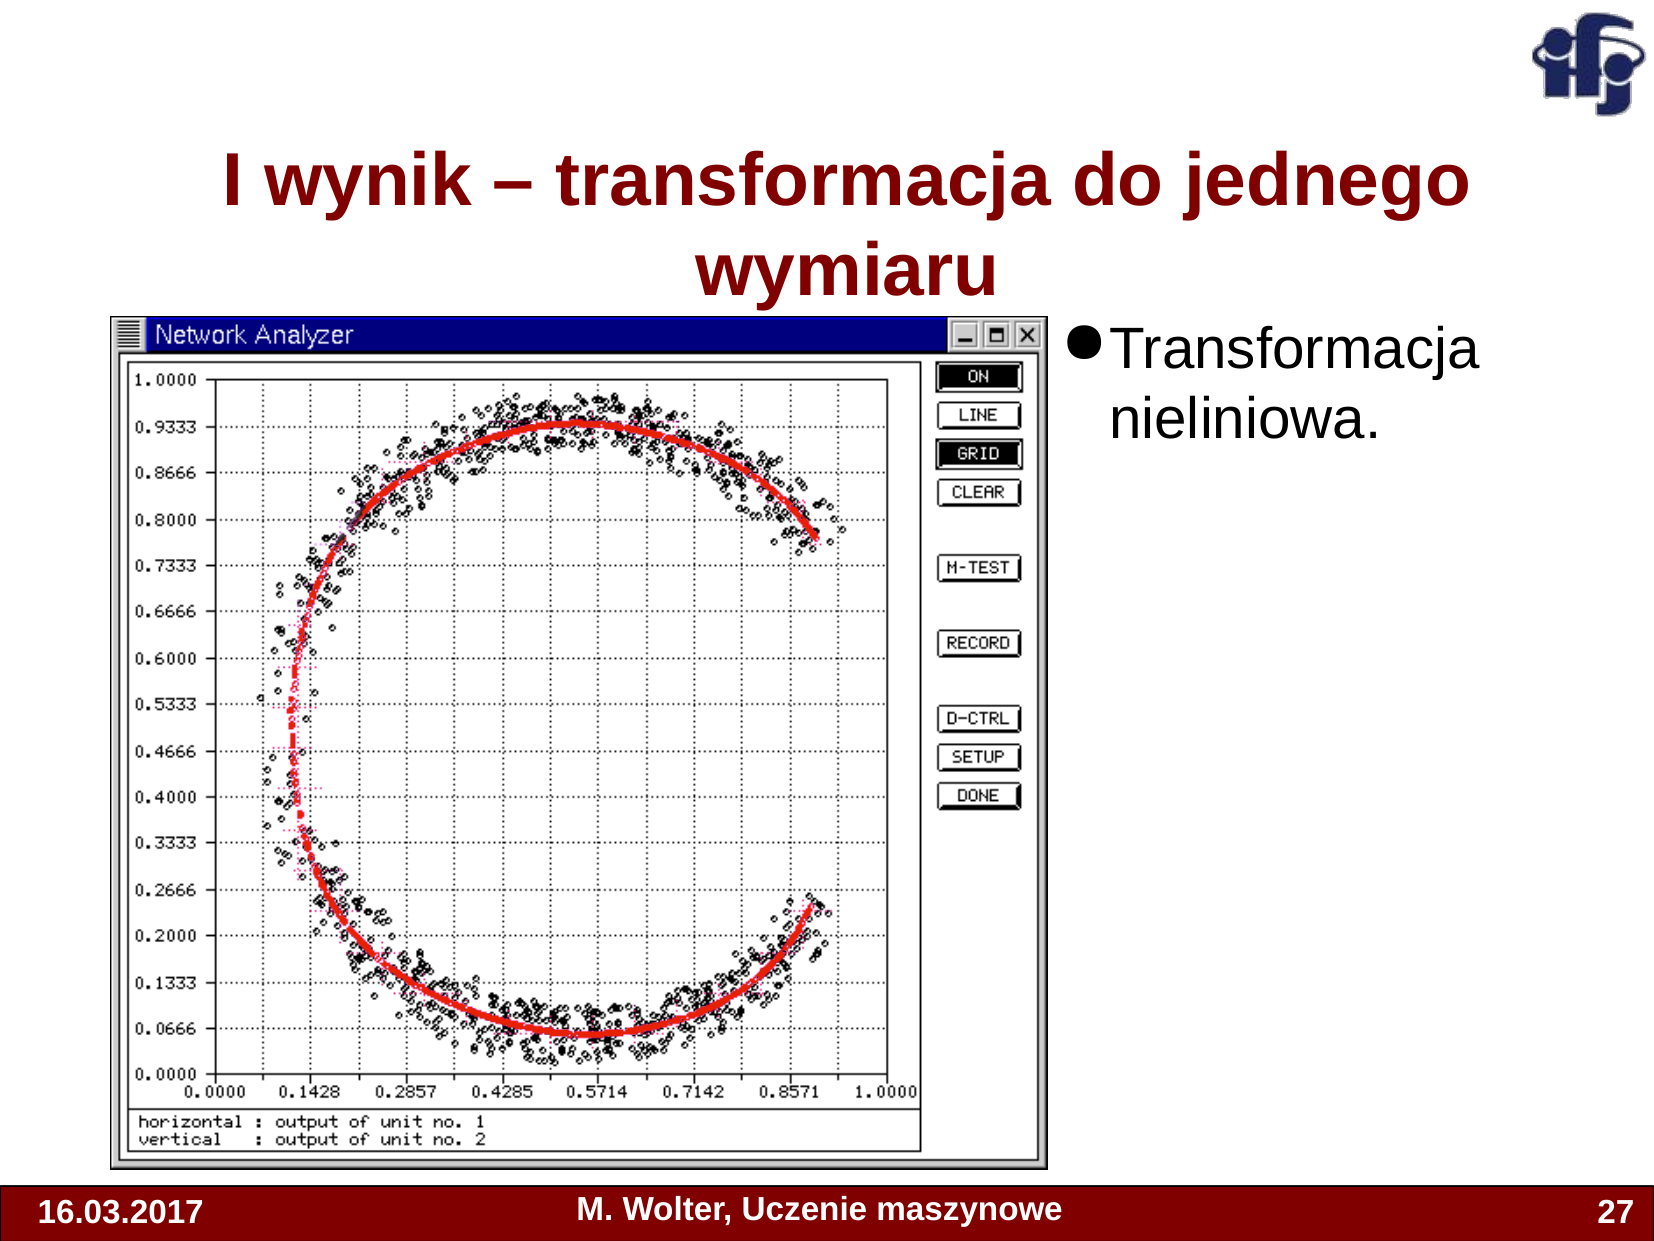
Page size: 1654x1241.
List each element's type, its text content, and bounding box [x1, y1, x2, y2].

list Transformacja nieliniowa. [1047, 303, 1613, 1089]
title I wynik – transformacja do jednego wymiaru [207, 75, 1618, 319]
picture [110, 316, 1048, 1170]
picture [1525, 0, 1654, 129]
